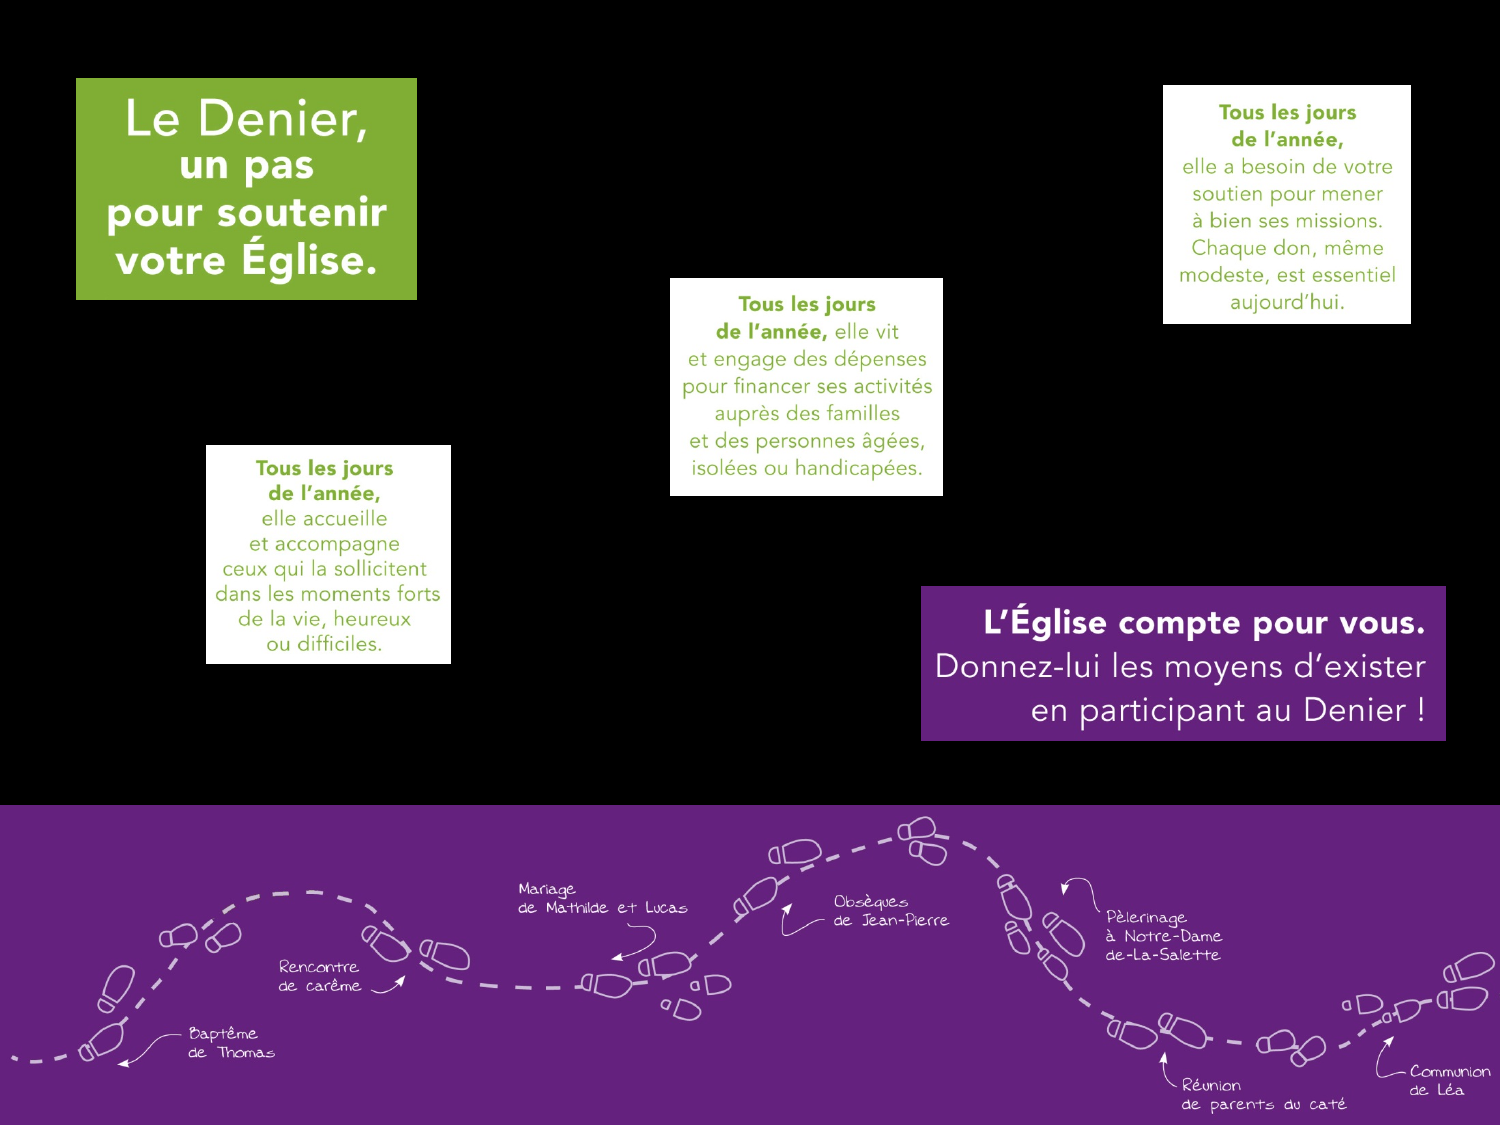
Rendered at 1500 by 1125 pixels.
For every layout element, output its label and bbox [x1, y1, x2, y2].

picture [76, 78, 417, 300]
picture [921, 586, 1446, 741]
picture [1163, 85, 1411, 324]
picture [206, 445, 451, 664]
picture [0, 805, 1500, 1125]
picture [670, 278, 943, 496]
